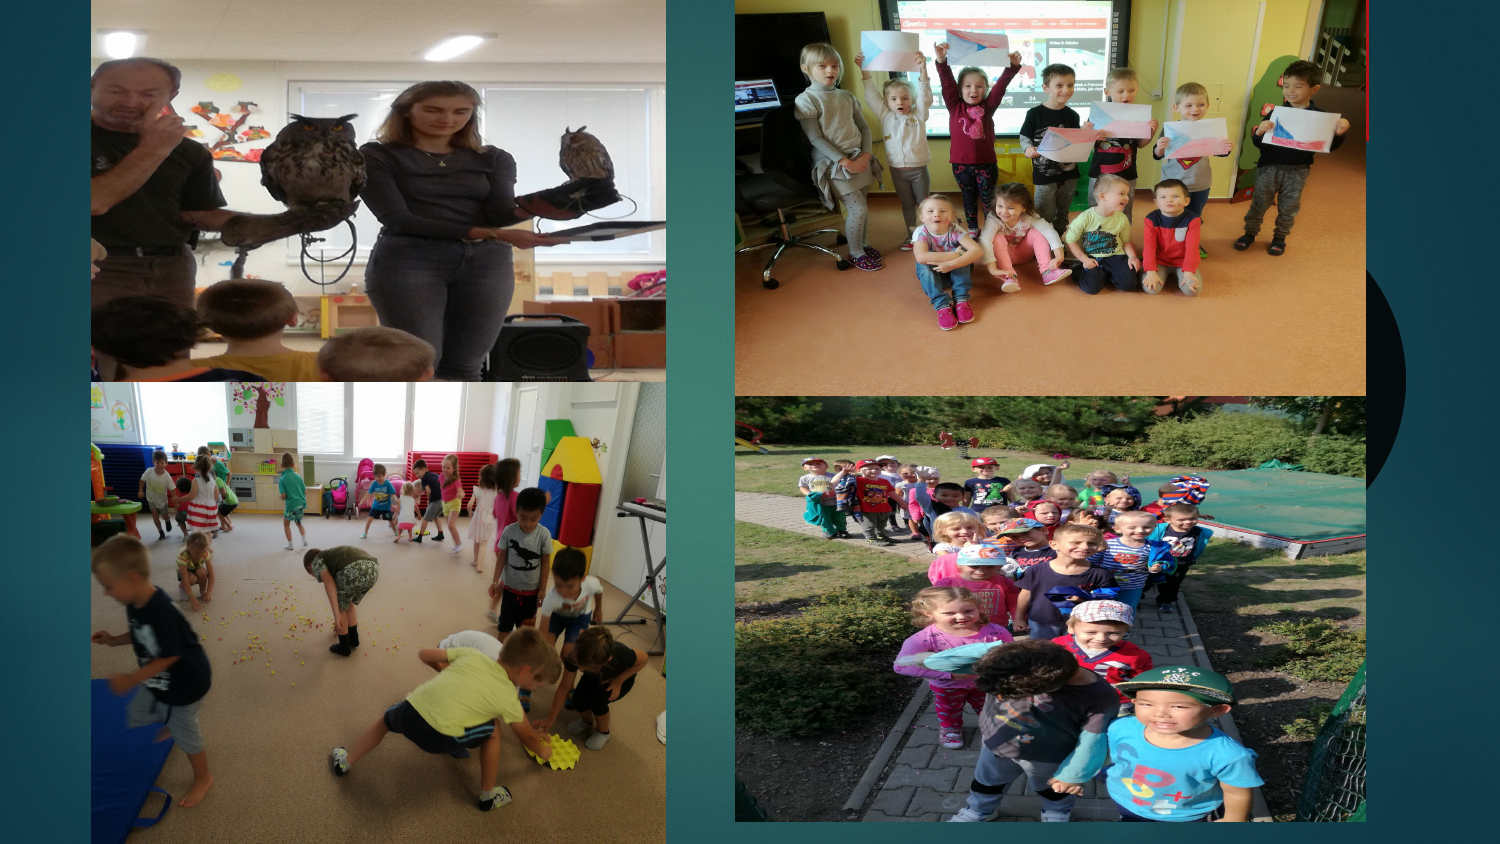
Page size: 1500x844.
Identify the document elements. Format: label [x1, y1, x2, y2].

picture [735, 0, 1366, 822]
picture [91, 0, 666, 844]
